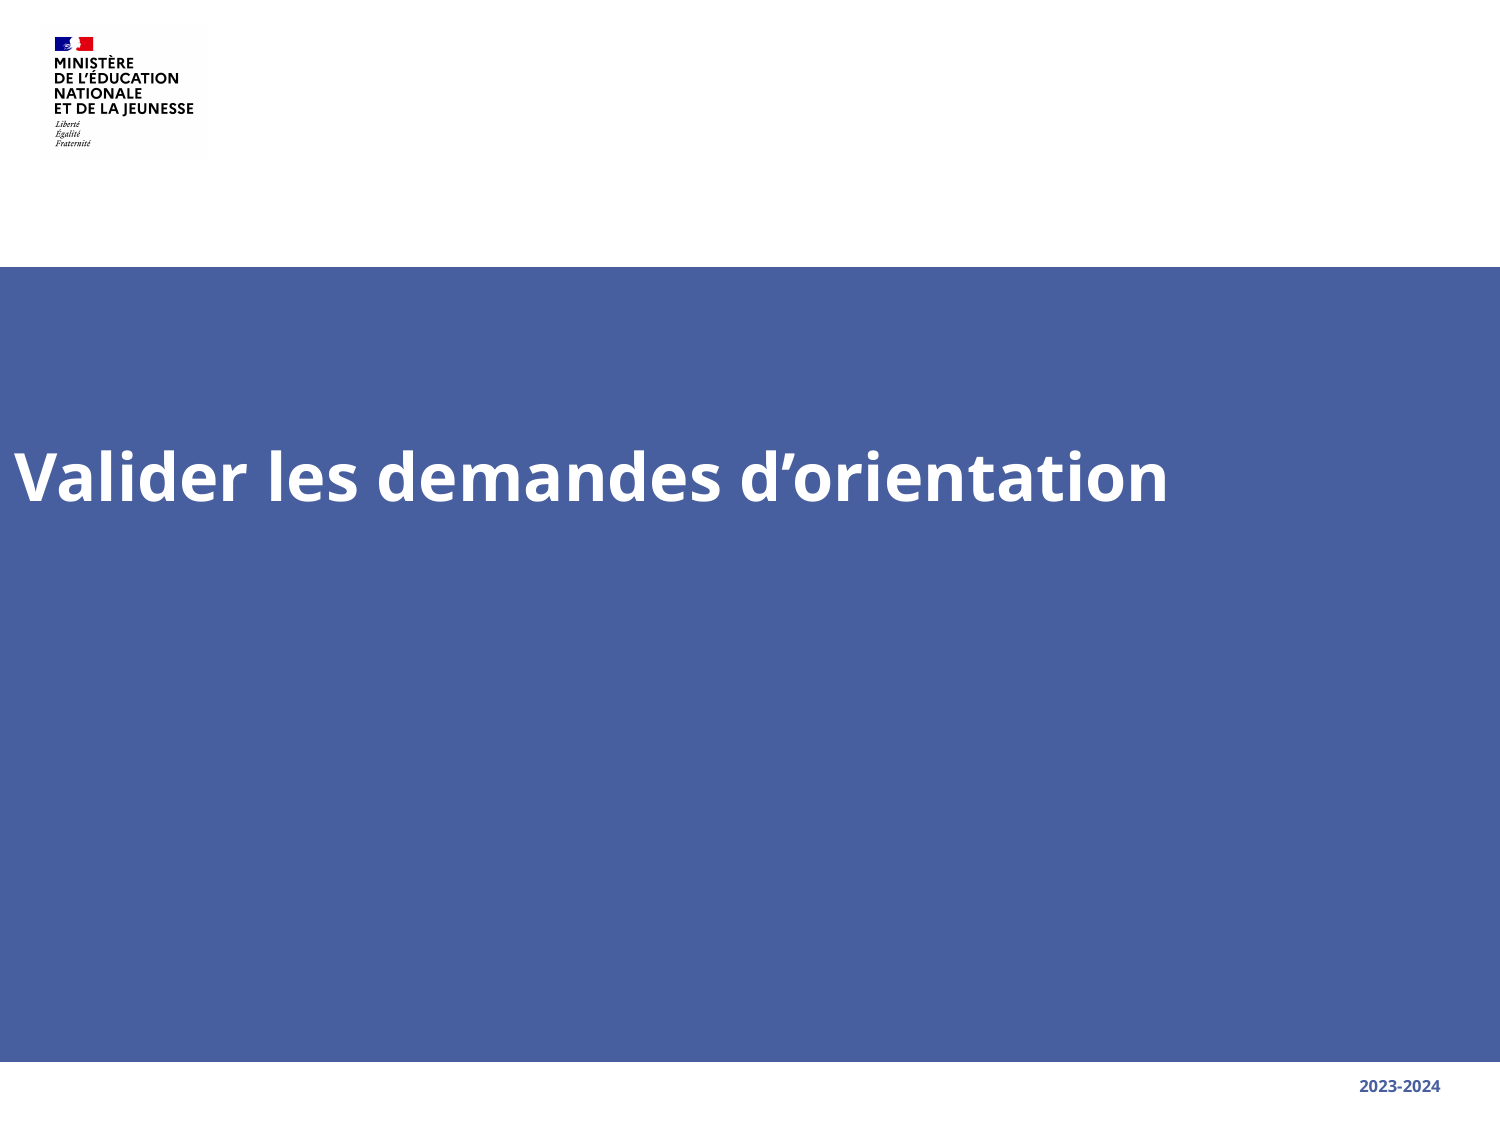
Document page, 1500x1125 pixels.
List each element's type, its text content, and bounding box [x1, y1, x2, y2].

slide_number 2023-2024 [1249, 1062, 1441, 1125]
text_box Valider les demandes d’orientation [0, 267, 1500, 1062]
picture [41, 23, 207, 160]
